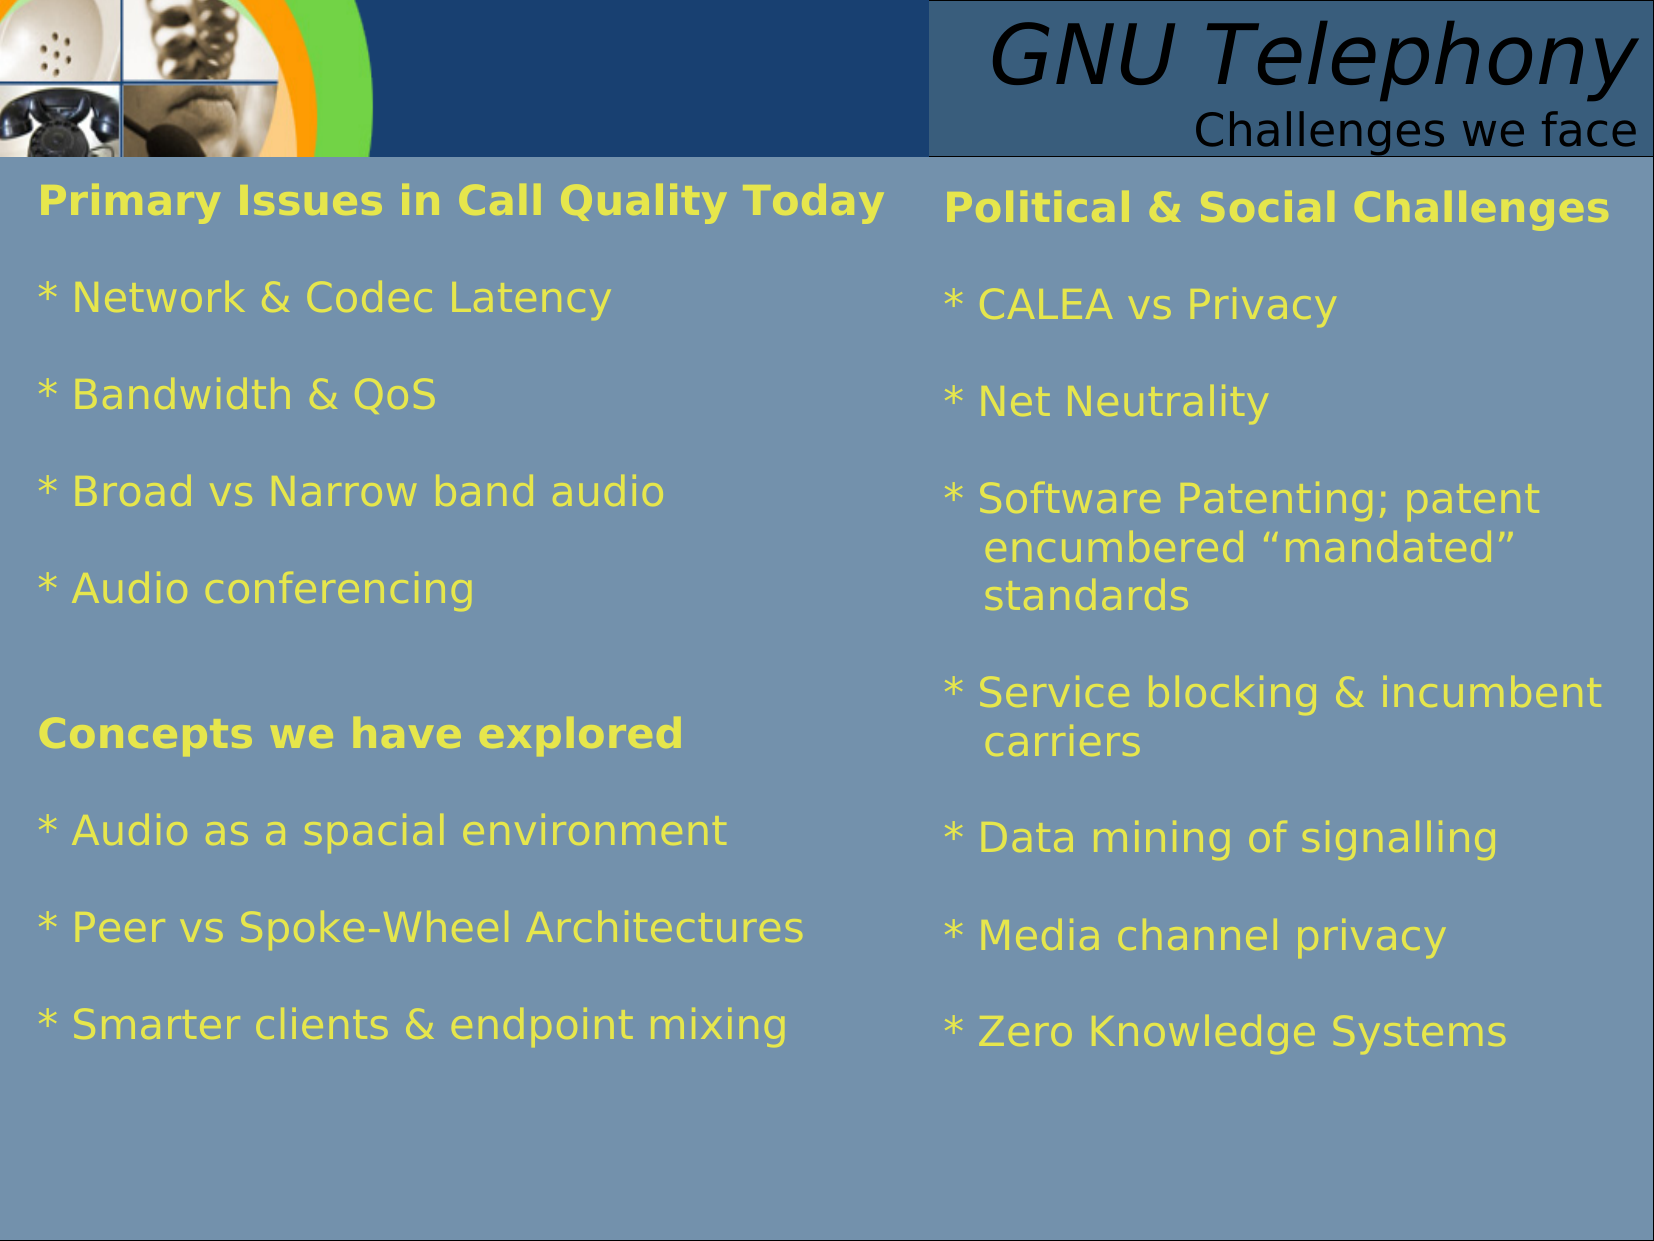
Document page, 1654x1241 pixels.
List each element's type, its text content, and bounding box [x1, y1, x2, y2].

picture [0, 0, 929, 157]
text_box Primary Issues in Call Quality Today * Network & Codec Latency * Bandwidth & QoS * Broad vs Narrow band audio * Audio conferencing Concepts we have explored * Audio as a spacial environment * Peer vs Spoke-Wheel Architectures * Smarter clients & endpoint mixing [22, 169, 930, 1106]
text_box [0, 0, 1654, 1241]
text_box Political & Social Challenges * CALEA vs Privacy * Net Neutrality * Software Patenting; patent encumbered “mandated” standards * Service blocking & incumbent carriers * Data mining of signalling * Media channel privacy * Zero Knowledge Systems [928, 176, 1654, 1210]
text_box GNU Telephony Challenges we face [941, 0, 1654, 169]
